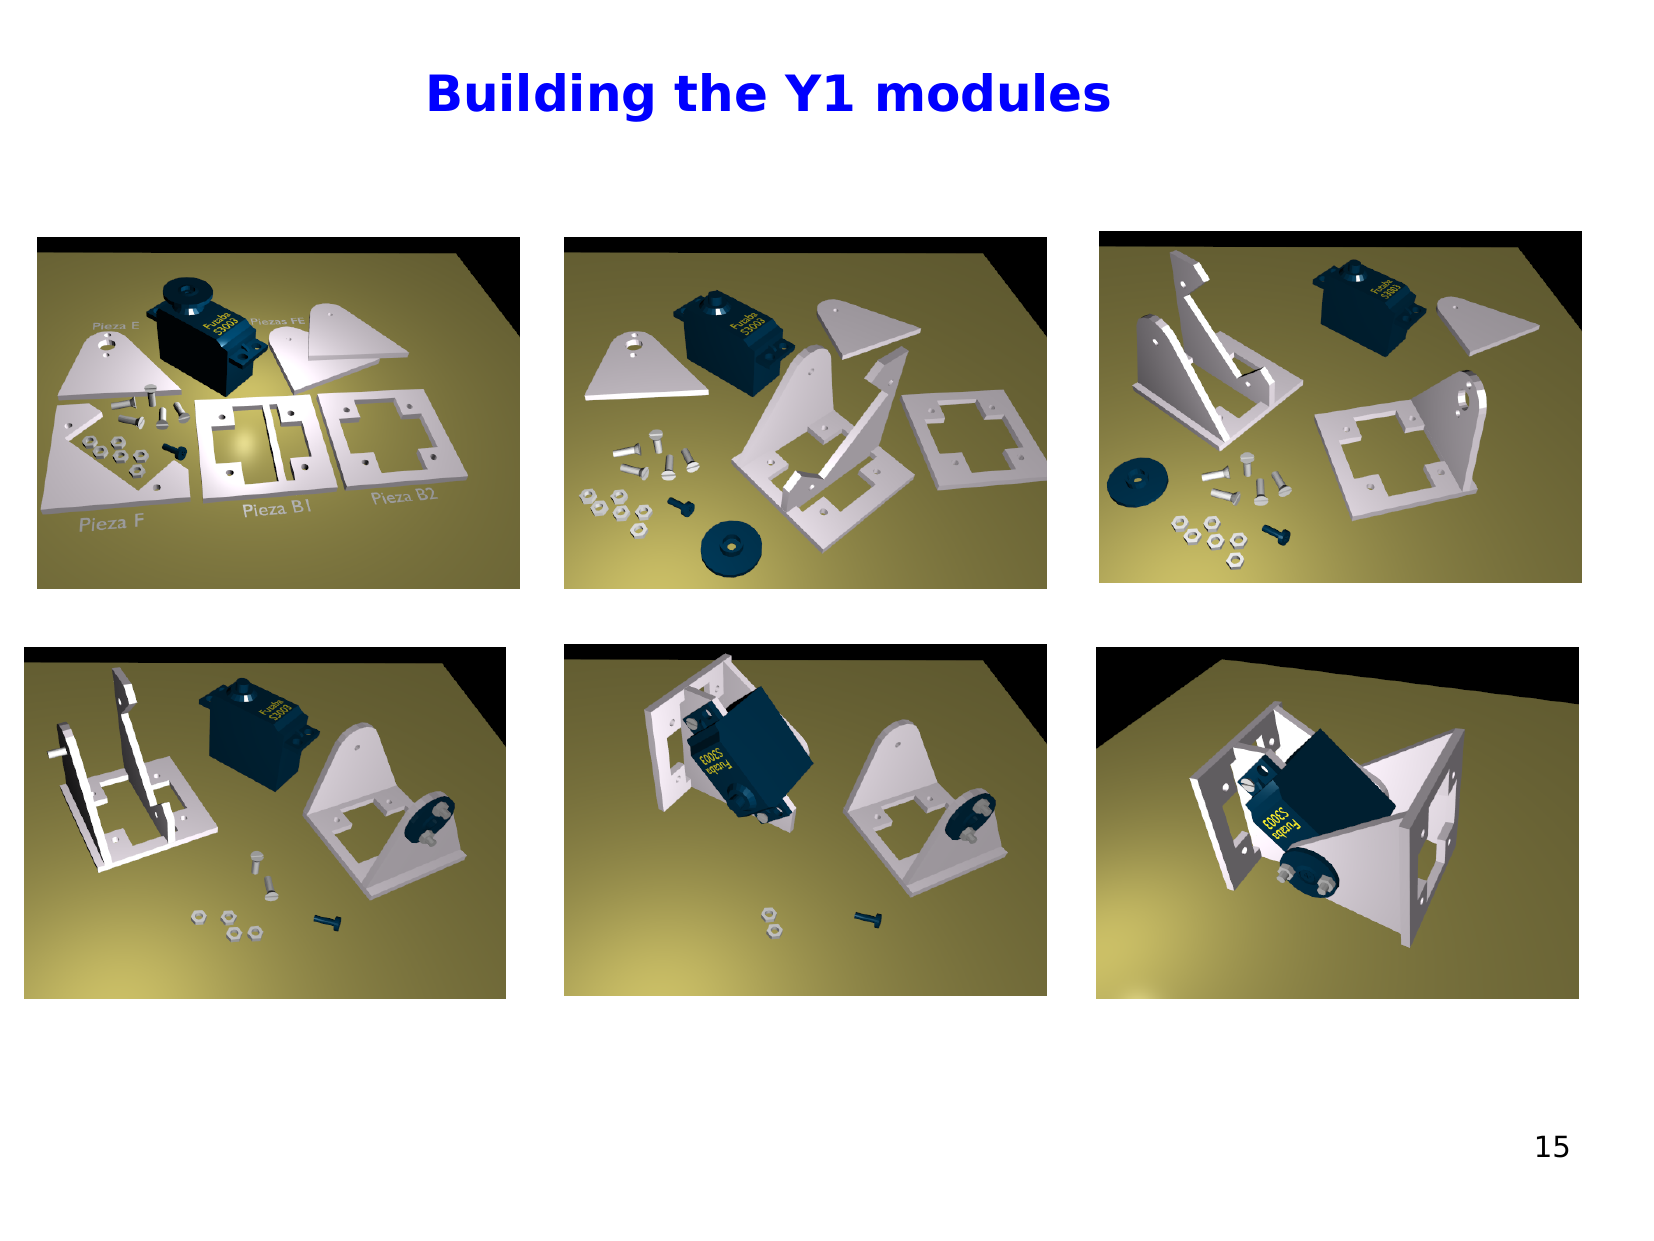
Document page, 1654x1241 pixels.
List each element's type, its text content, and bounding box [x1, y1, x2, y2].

picture [24, 647, 506, 999]
text_box Building the Y1 modules [410, 57, 1128, 131]
picture [1096, 647, 1579, 999]
picture [564, 644, 1047, 996]
picture [37, 237, 520, 589]
picture [1099, 231, 1582, 583]
picture [564, 237, 1047, 589]
